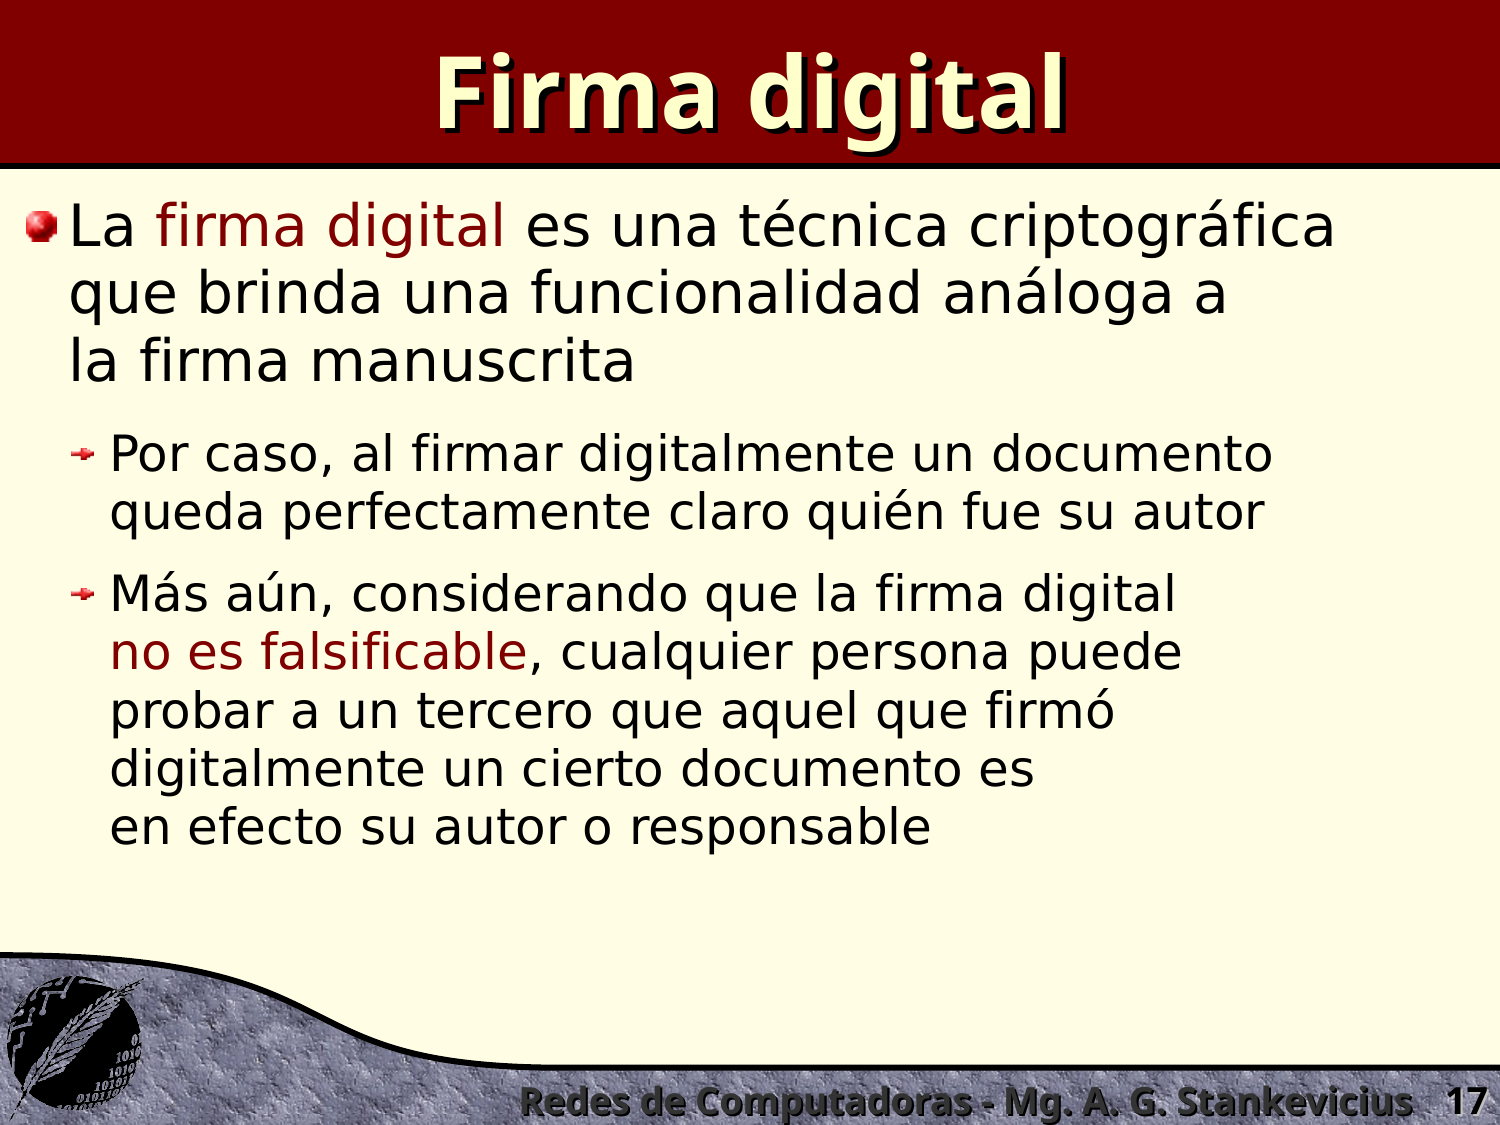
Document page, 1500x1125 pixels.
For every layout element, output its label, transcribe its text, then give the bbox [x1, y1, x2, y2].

picture [1047, 1100, 1054, 1110]
picture [0, 959, 1500, 1125]
picture [790, 1100, 795, 1110]
list La firma digital es una técnica criptográfica que brinda una funcionalidad análoga a la firma manuscrita Por caso, al firmar digitalmente un documento queda perfectamente claro quién fue su autor Más aún, considerando que la firma digital no es falsificable, cualquier persona puede probar a un tercero que aquel que firmó digitalmente un cierto documento es en efecto su autor o responsable [11, 192, 1486, 921]
title Firma digital [15, 5, 1485, 160]
